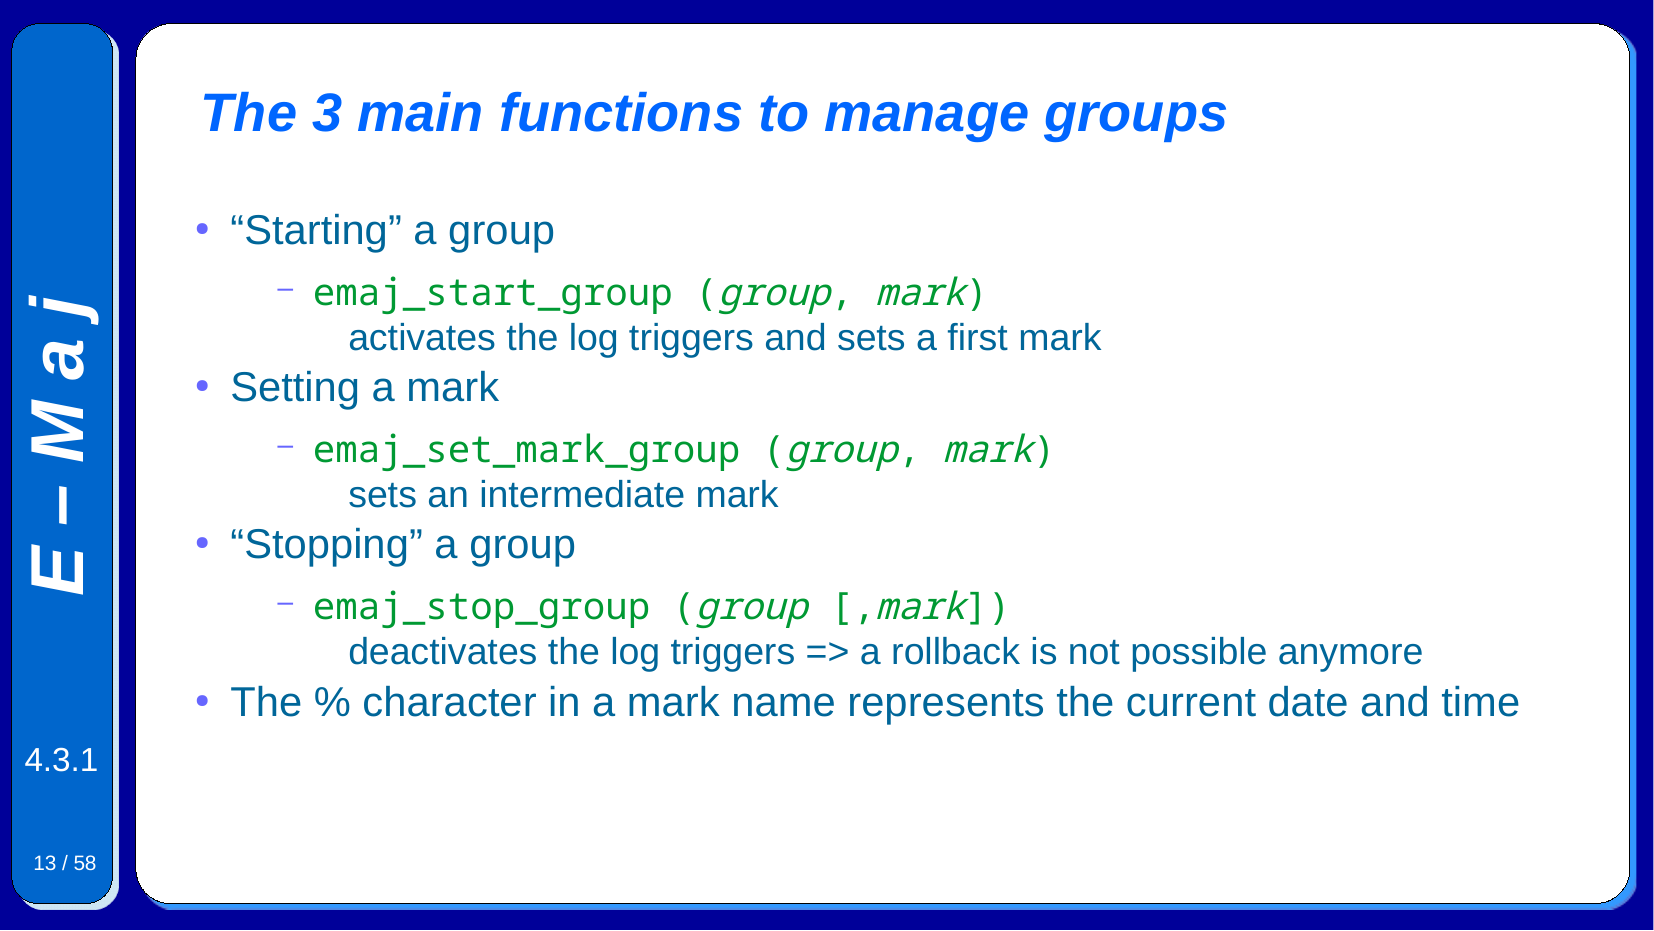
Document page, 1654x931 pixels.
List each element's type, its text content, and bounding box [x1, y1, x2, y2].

list “Starting” a group emaj_start_group (group, mark) activates the log triggers and sets a first mark Setting a mark emaj_set_mark_group (group, mark) sets an intermediate mark “Stopping” a group emaj_stop_group (group [,mark]) deactivates the log triggers => a rollback is not possible anymore The % character in a mark name represents the current date and time [177, 206, 1587, 854]
title The 3 main functions to manage groups [200, 34, 1575, 191]
